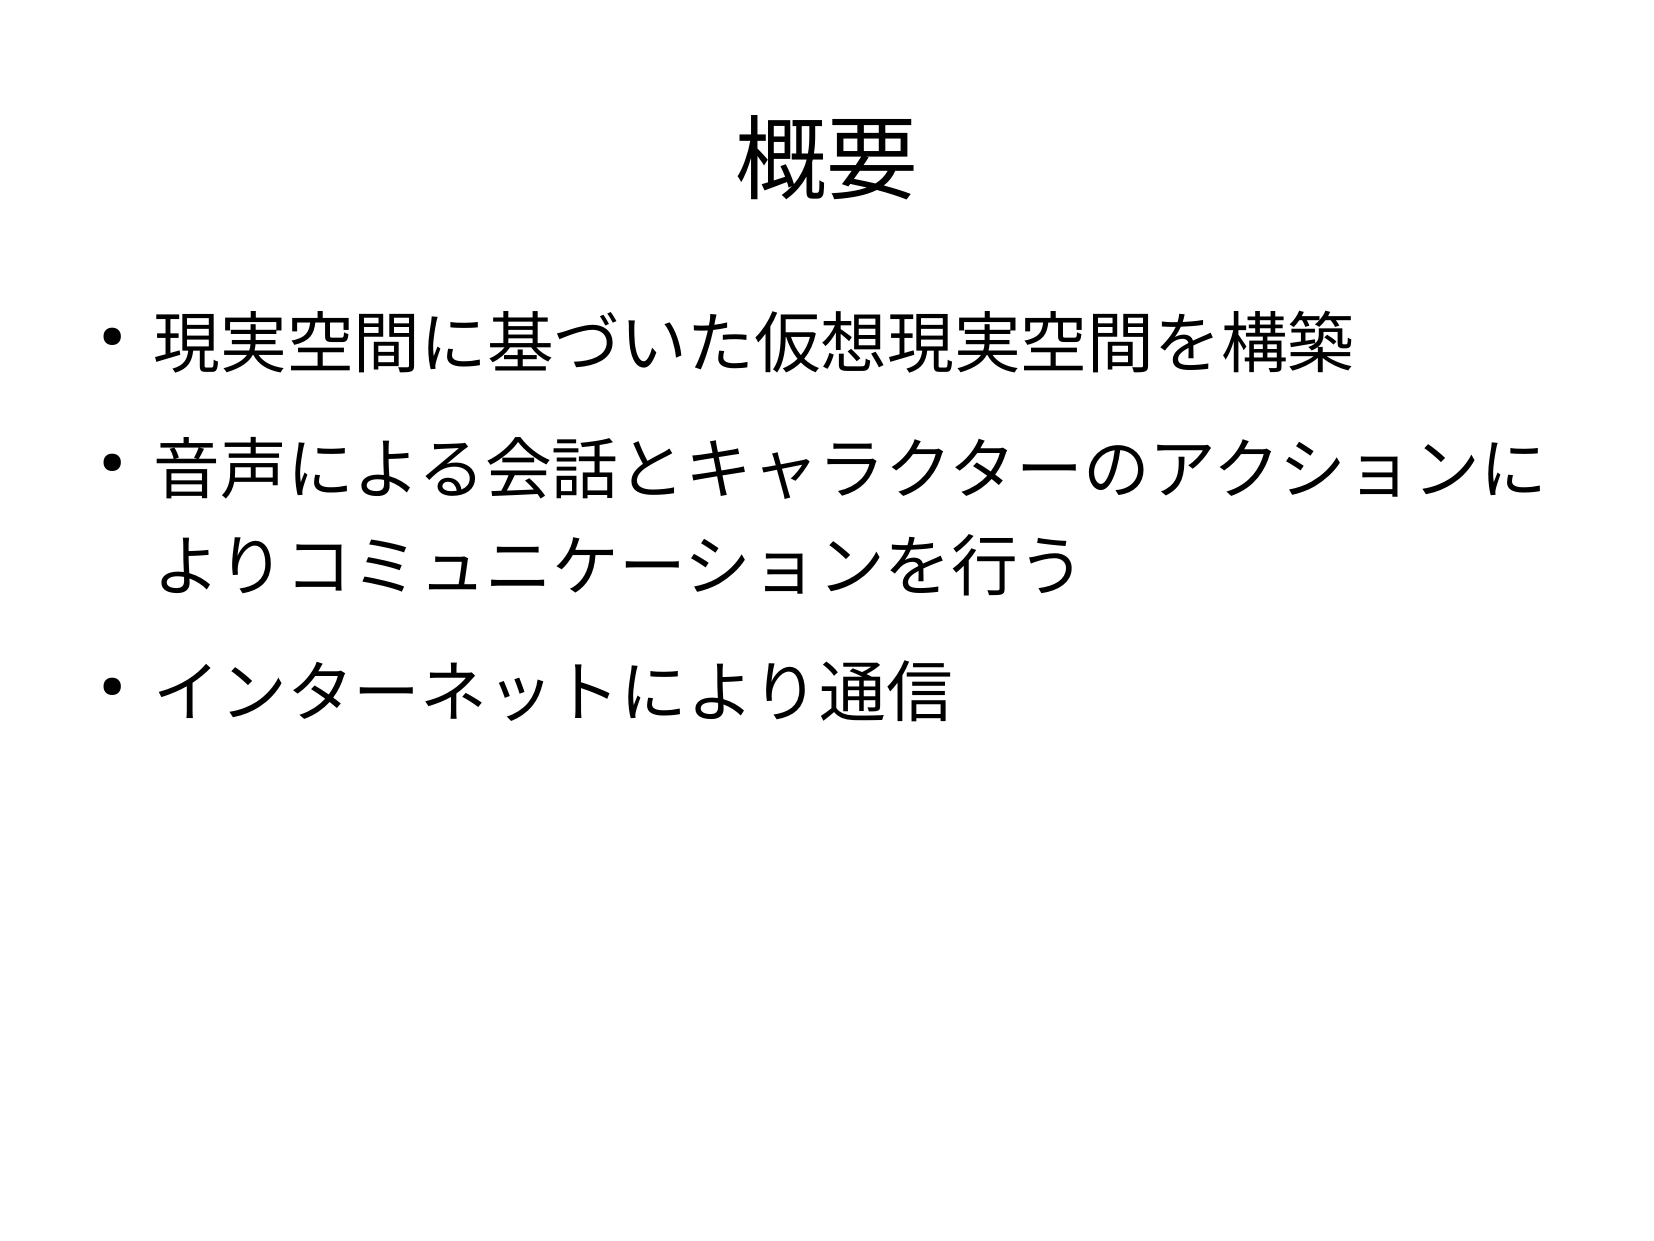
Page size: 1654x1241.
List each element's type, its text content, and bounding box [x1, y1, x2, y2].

list 現実空間に基づいた仮想現実空間を構築 音声による会話とキャラクターのアクションによりコミュニケーションを行う インターネットにより通信 [82, 290, 1571, 1094]
title 概要 [82, 56, 1571, 250]
